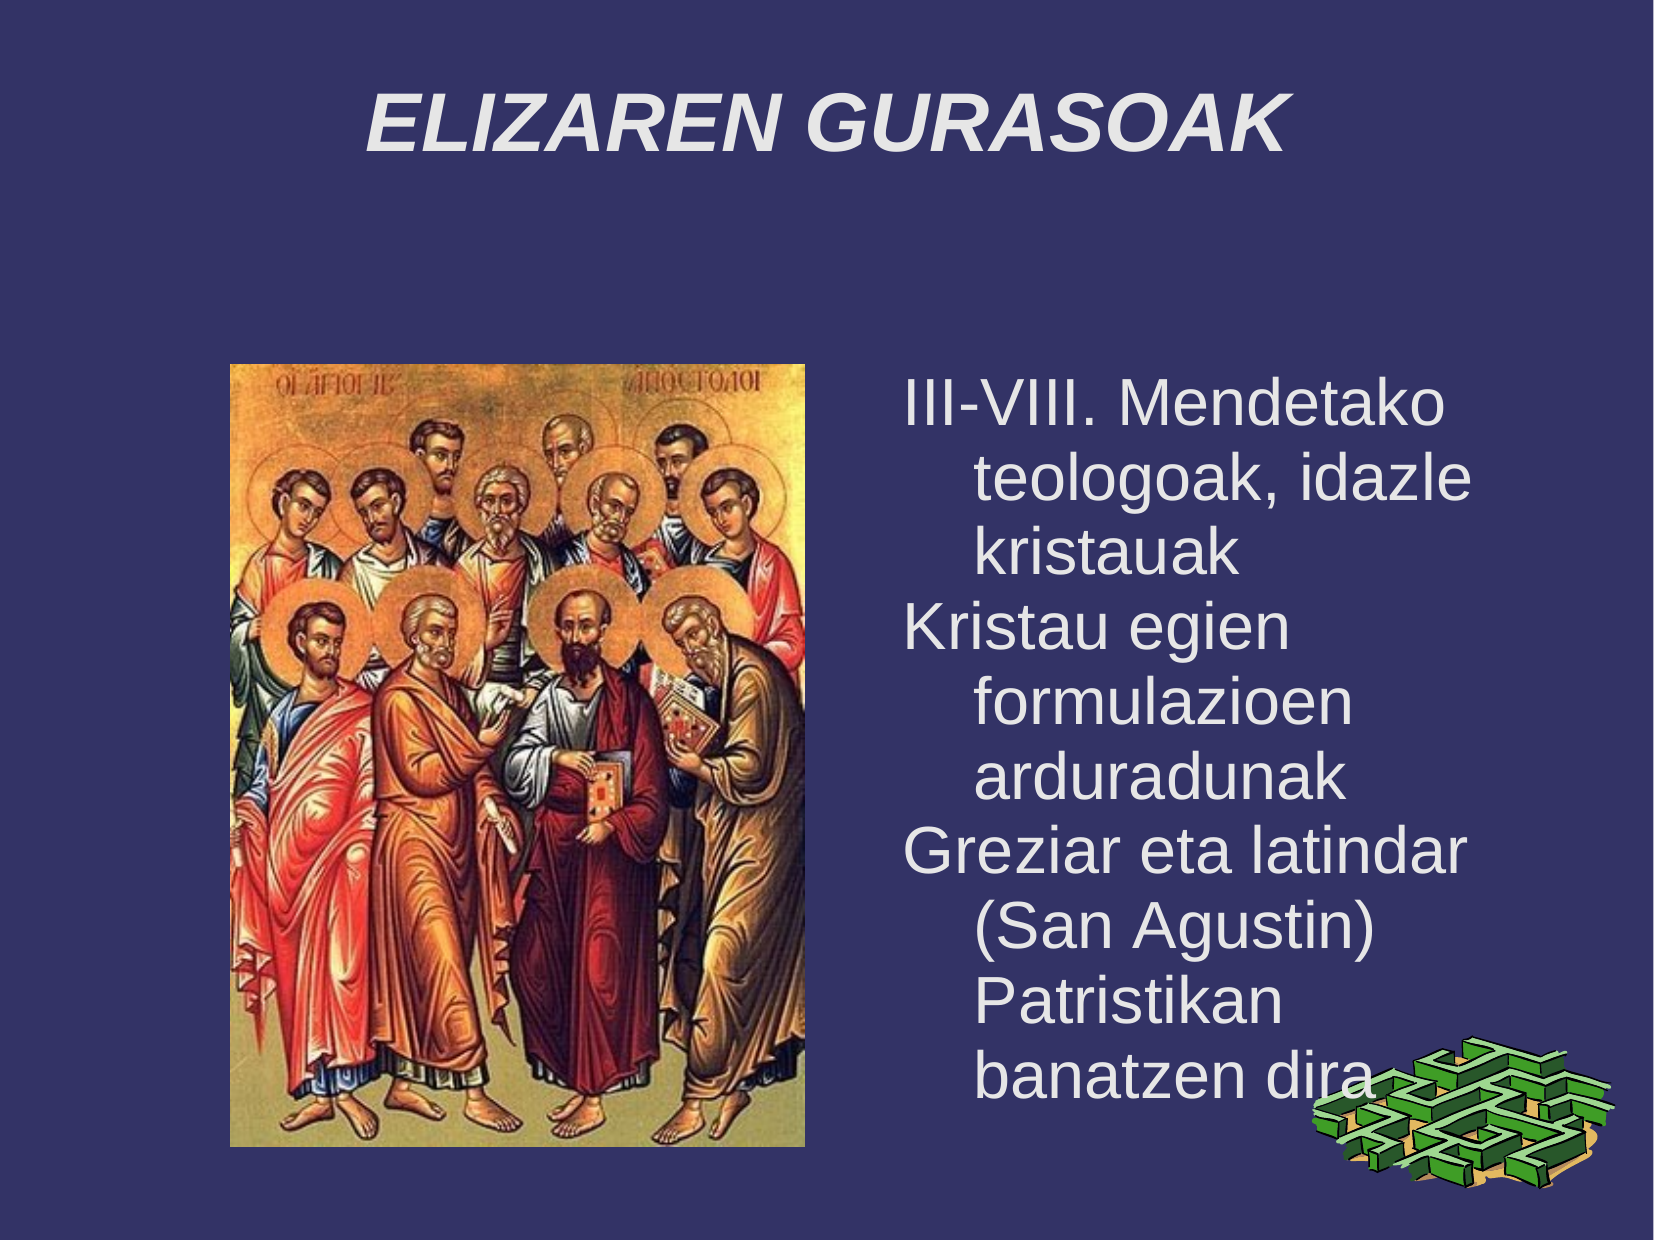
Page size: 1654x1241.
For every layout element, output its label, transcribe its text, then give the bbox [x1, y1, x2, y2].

title ELIZAREN GURASOAK [121, 19, 1534, 227]
list III-VIII. Mendetako teologoak, idazle kristauak Kristau egien formulazioen arduradunak Greziar eta latindar (San Agustin) Patristikan banatzen dira [891, 364, 1570, 1147]
picture [230, 364, 805, 1147]
